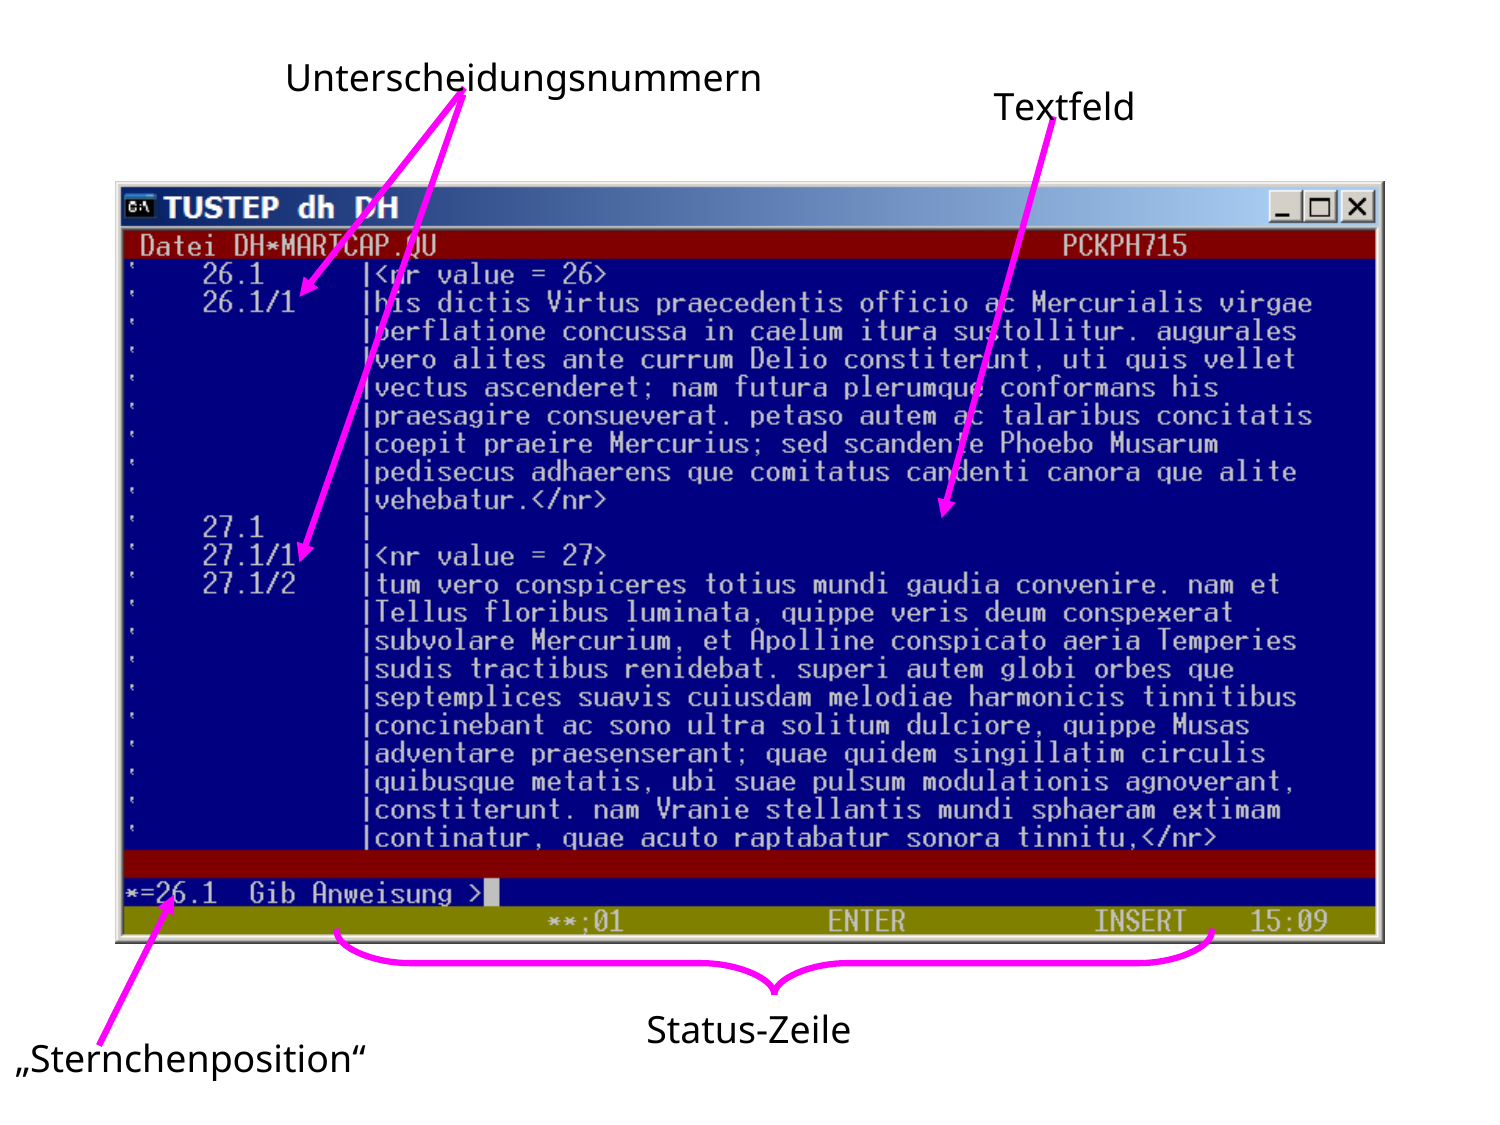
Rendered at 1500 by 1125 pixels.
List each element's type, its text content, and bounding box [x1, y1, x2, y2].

text_box „Sternchenposition“ [0, 1027, 477, 1089]
picture [115, 181, 1385, 944]
text_box Status-Zeile [631, 998, 913, 1059]
text_box Unterscheidungsnummern [270, 45, 824, 107]
text_box Textfeld [978, 75, 1459, 136]
